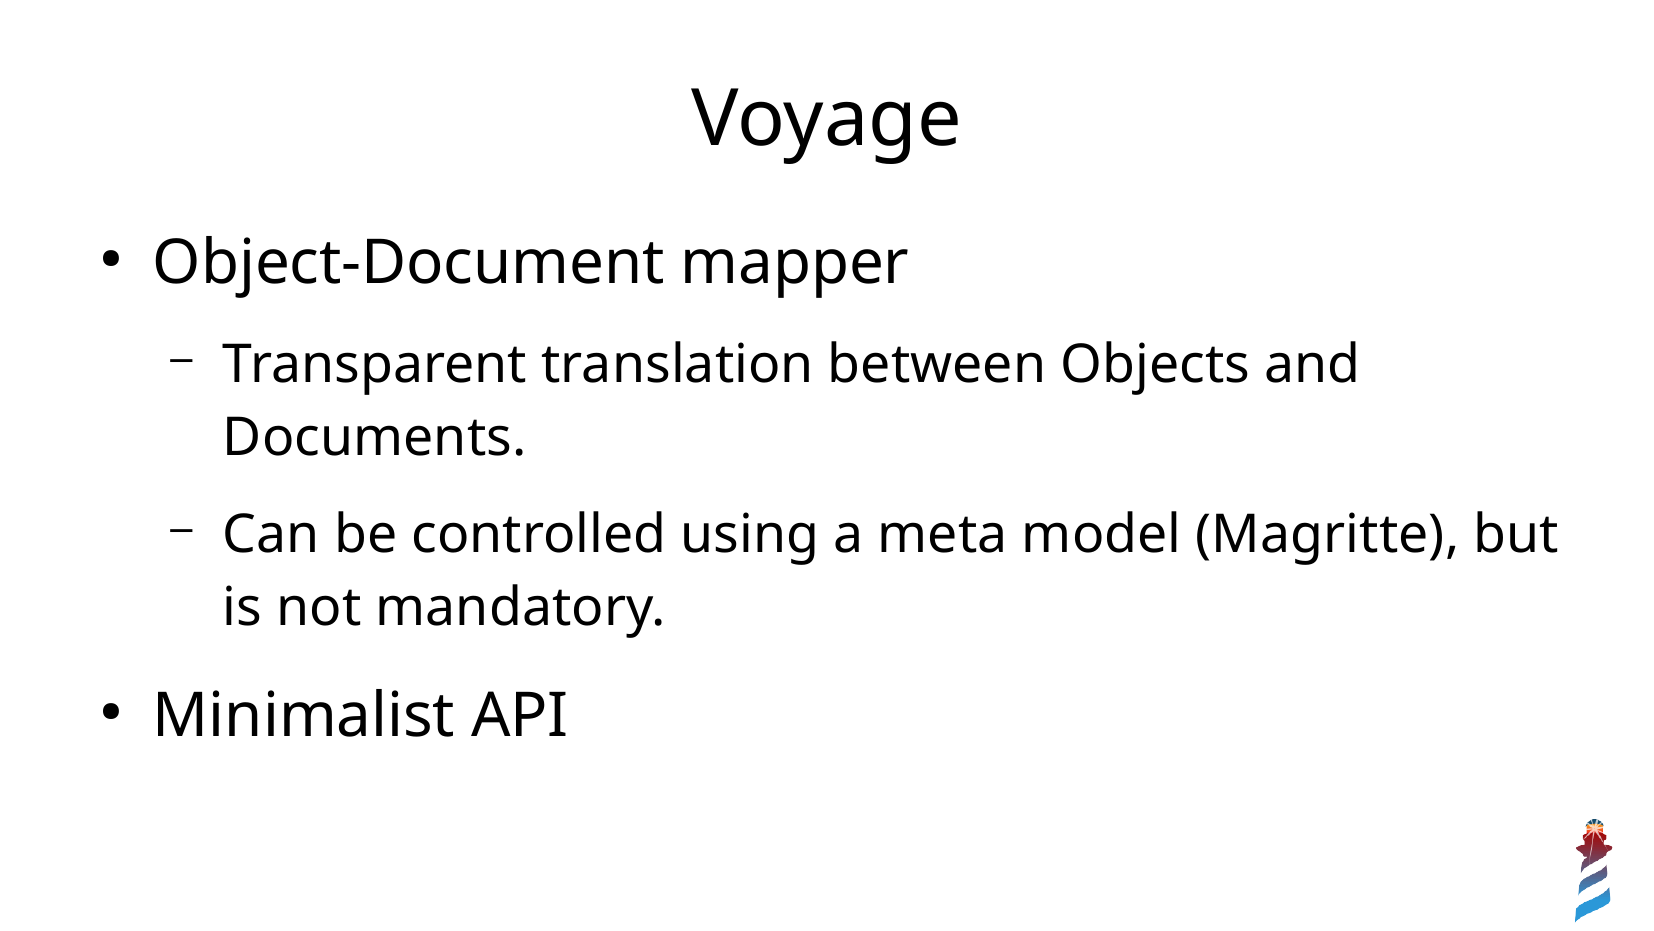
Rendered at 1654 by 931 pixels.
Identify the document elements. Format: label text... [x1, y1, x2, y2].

list Object-Document mapper Transparent translation between Objects and Documents. Can be controlled using a meta model (Magritte), but is not mandatory. Minimalist API [82, 217, 1571, 758]
picture [1535, 810, 1650, 925]
title Voyage [82, 37, 1571, 193]
